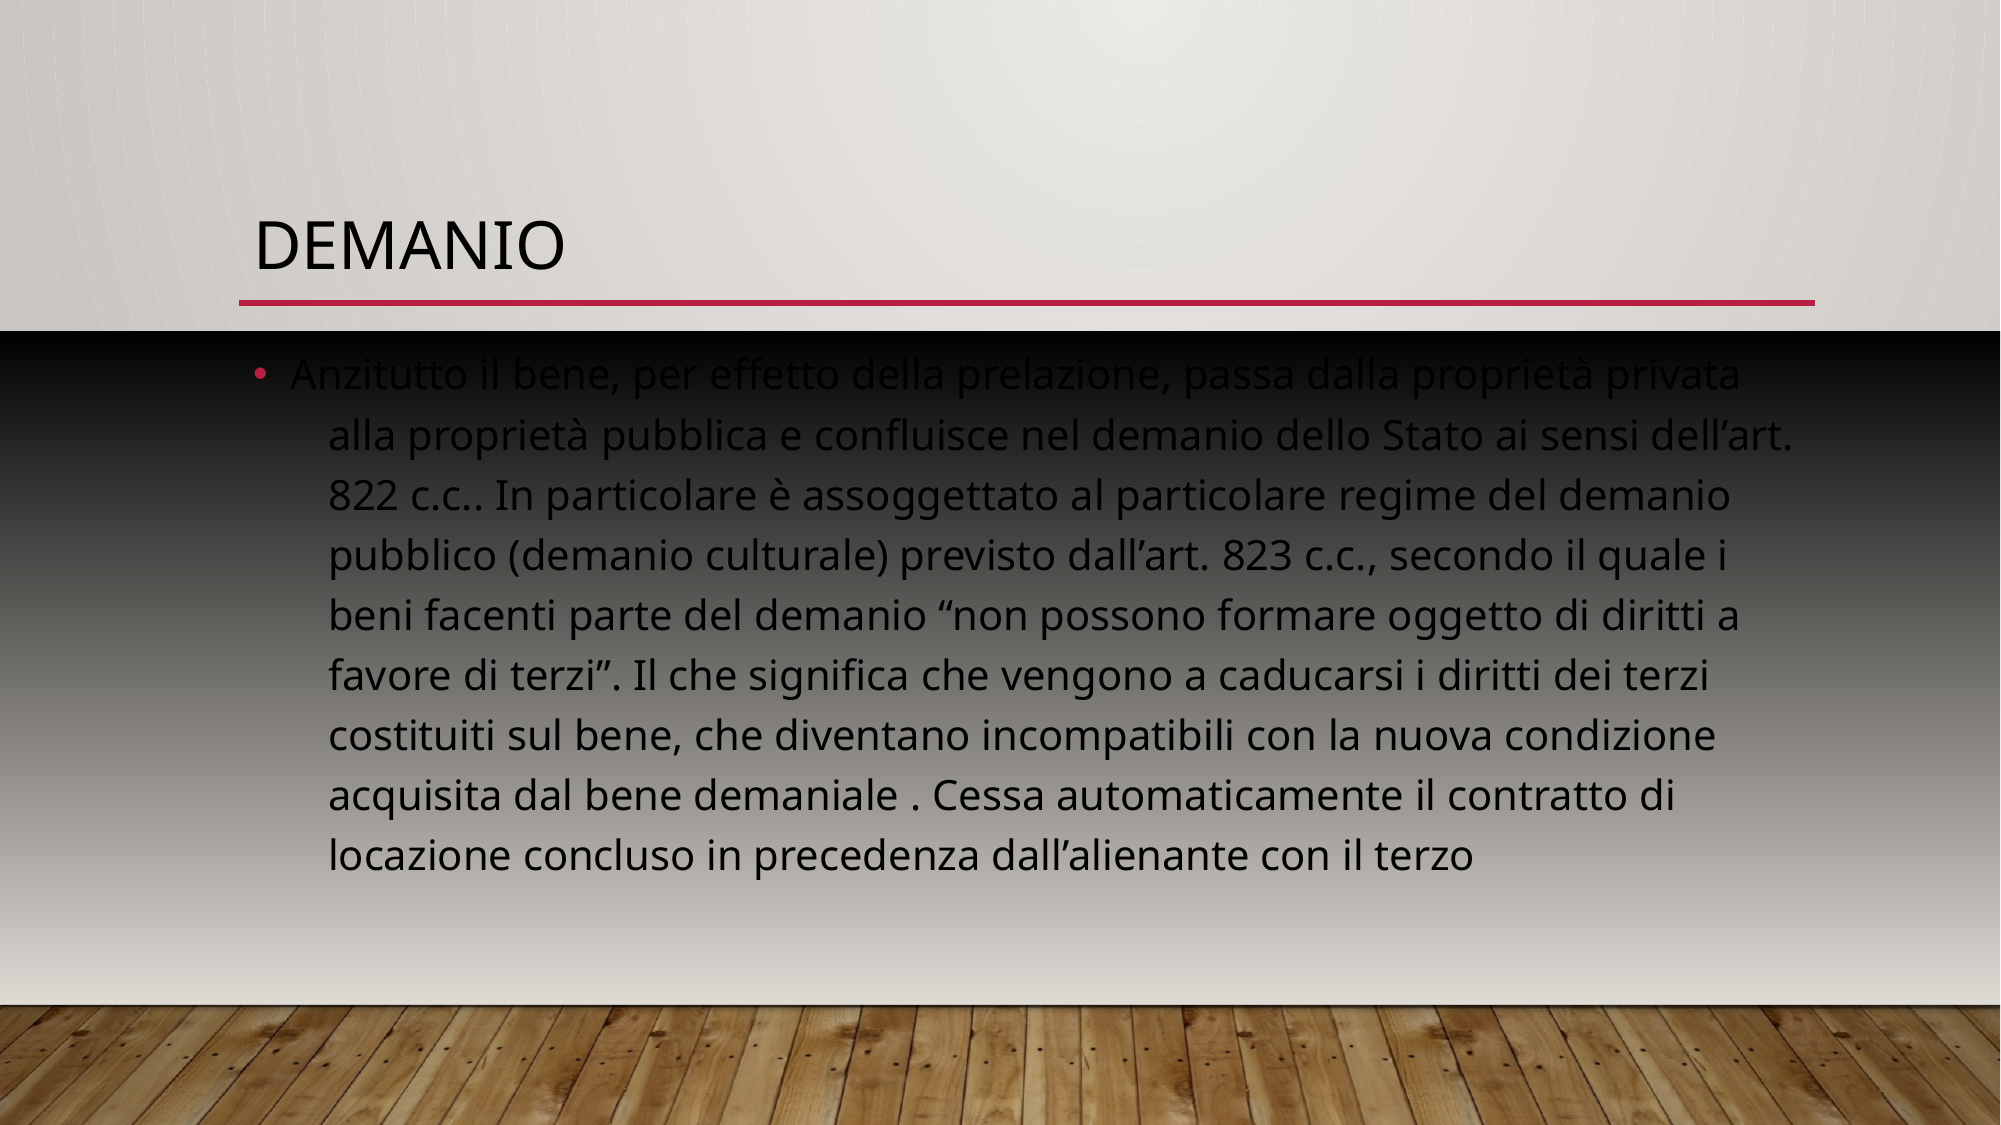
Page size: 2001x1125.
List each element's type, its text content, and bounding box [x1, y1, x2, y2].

title demanio [238, 131, 1814, 305]
list Anzitutto il bene, per effetto della prelazione, passa dalla proprietà privata alla proprietà pubblica e confluisce nel demanio dello Stato ai sensi dell’art. 822 c.c.. In particolare è assoggettato al particolare regime del demanio pubblico (demanio culturale) previsto dall’art. 823 c.c., secondo il quale i beni facenti parte del demanio “non possono formare oggetto di diritti a favore di terzi”. Il che significa che vengono a caducarsi i diritti dei terzi costituiti sul bene, che diventano incompatibili con la nuova condizione acquisita dal bene demaniale . Cessa automaticamente il contratto di locazione concluso in precedenza dall’alienante con il terzo [238, 330, 1814, 897]
